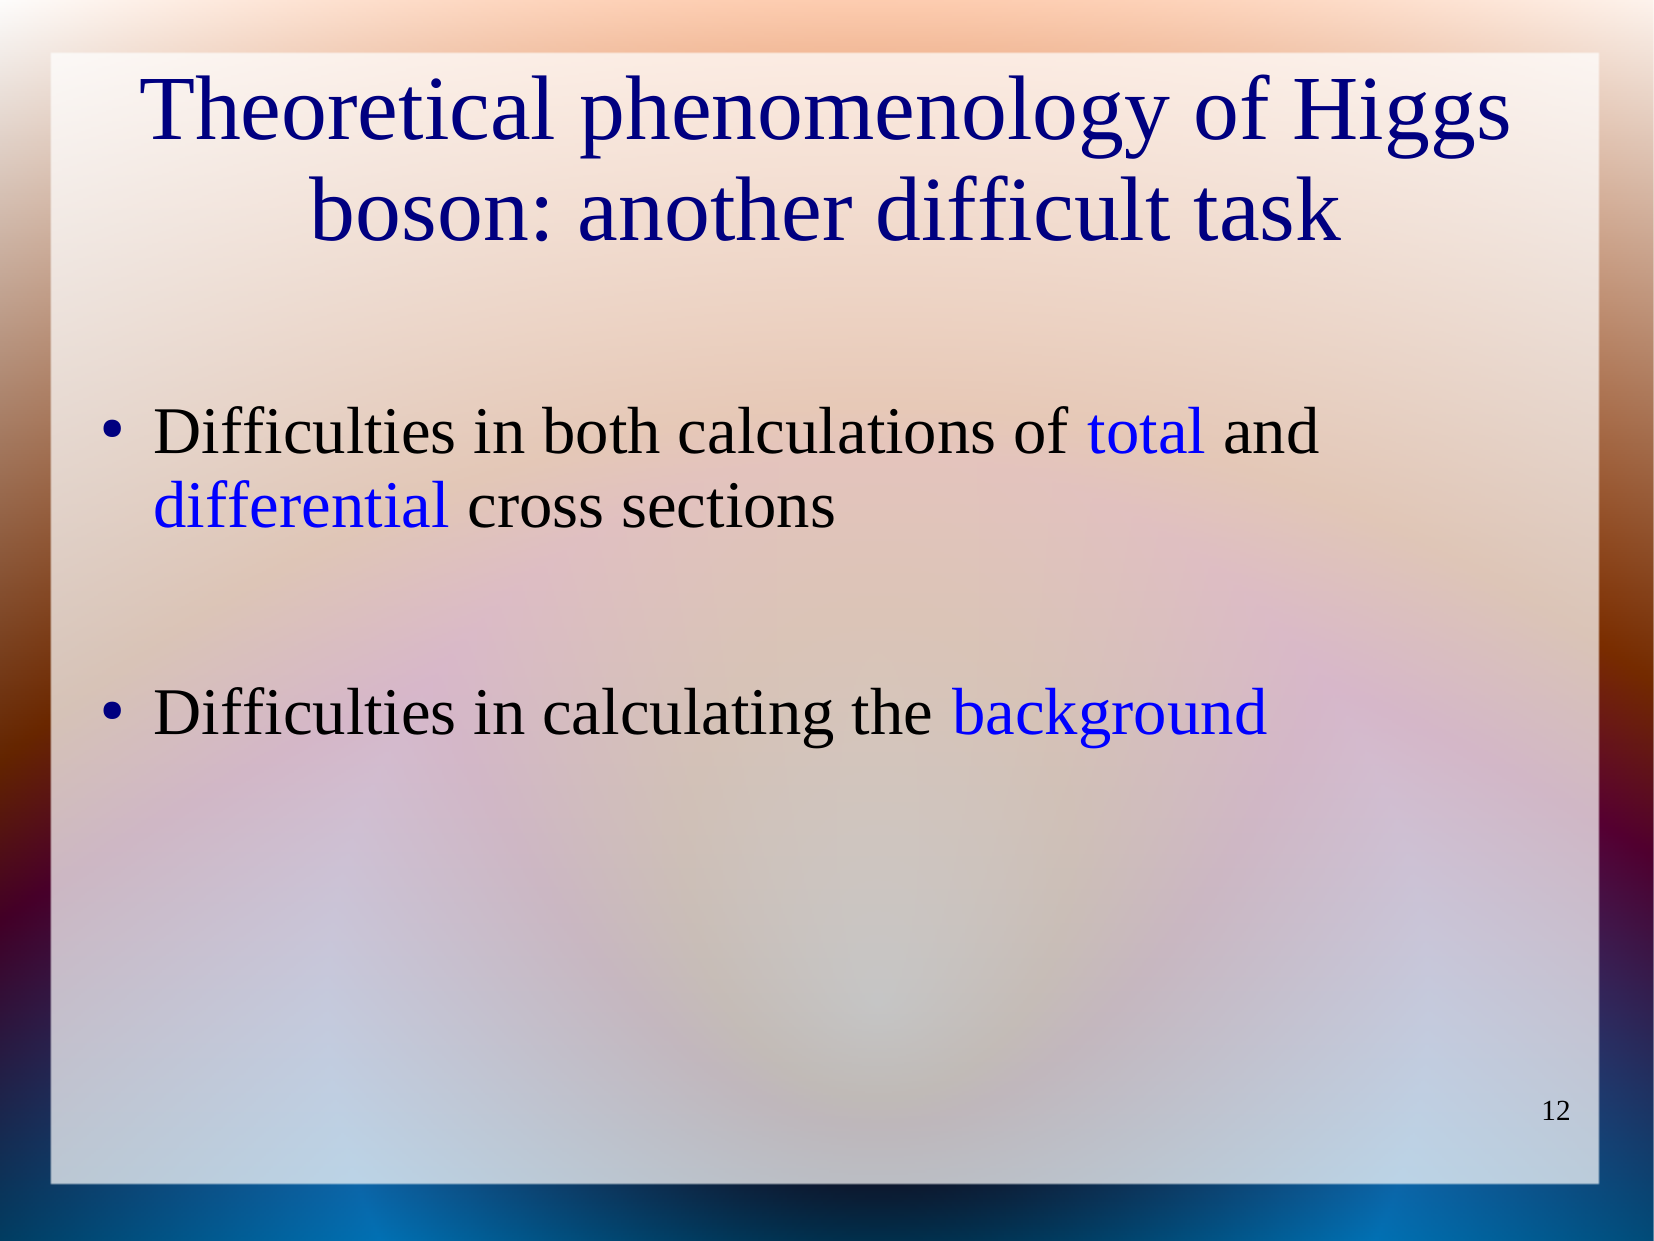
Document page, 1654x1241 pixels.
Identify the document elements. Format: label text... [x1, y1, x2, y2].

list Difficulties in both calculations of total and differential cross sections Difficulties in calculating the background [82, 290, 1571, 1010]
picture [0, 0, 1654, 1241]
title Theoretical phenomenology of Higgs boson: another difficult task [82, 55, 1571, 263]
